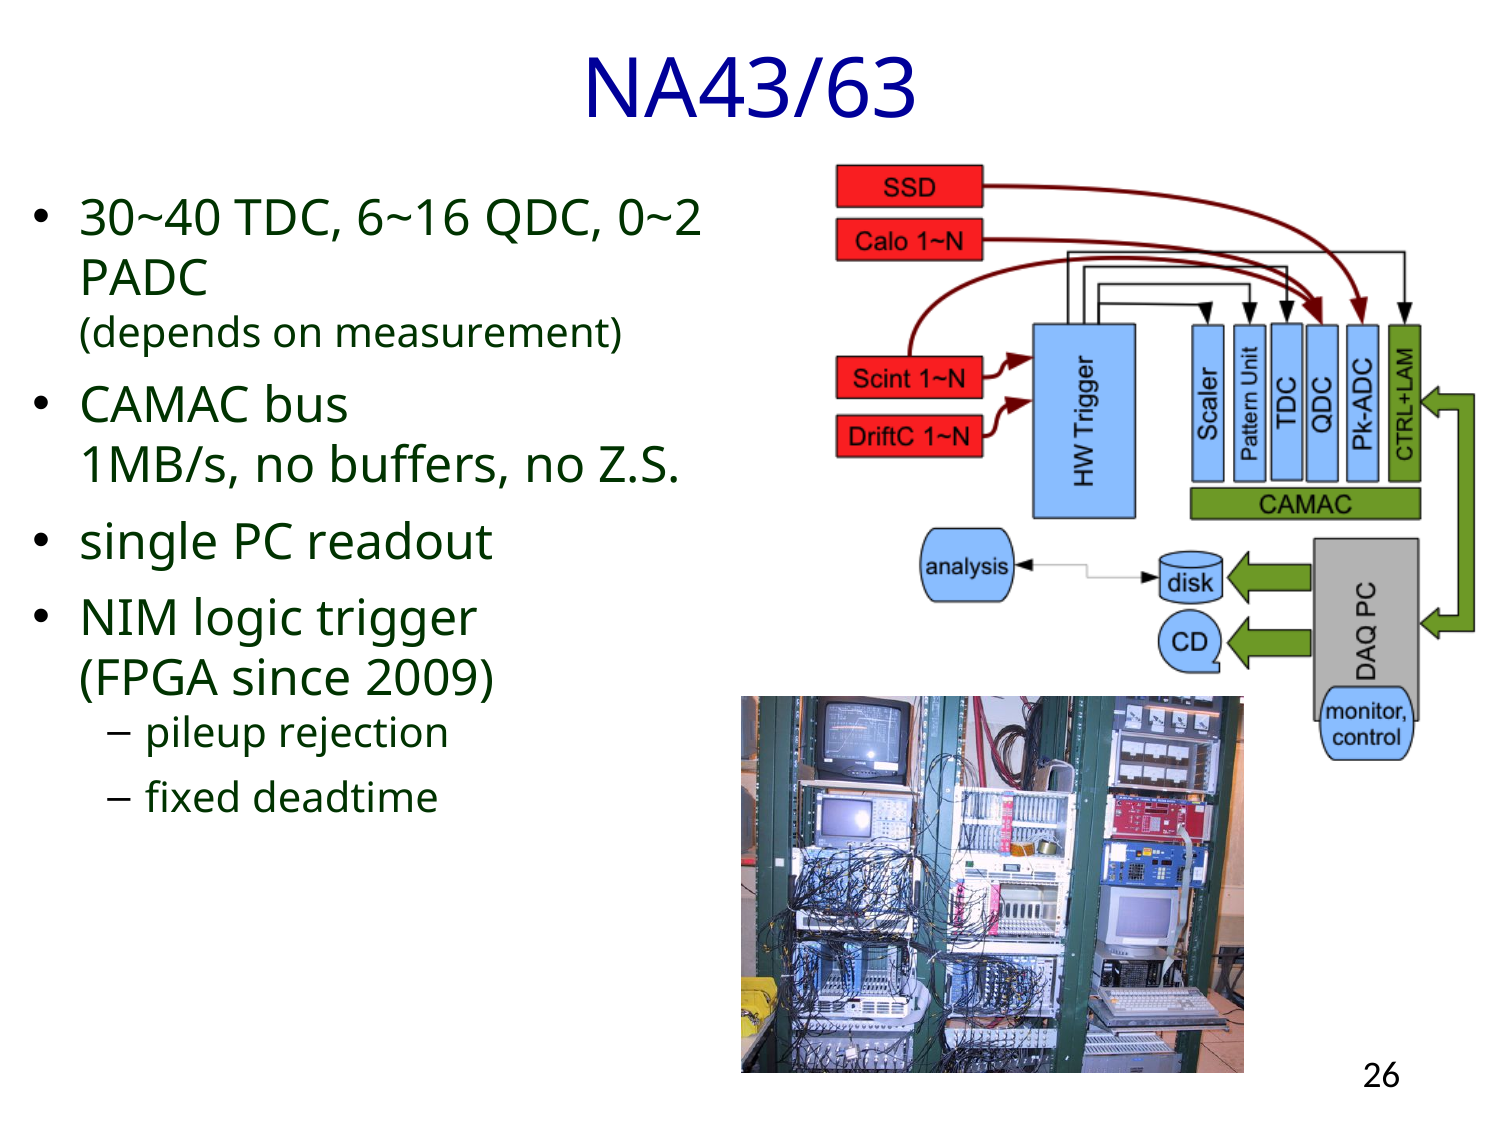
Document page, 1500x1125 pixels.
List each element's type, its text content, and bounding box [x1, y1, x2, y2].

picture [744, 149, 1494, 1073]
title NA43/63 [6, 0, 1495, 169]
list 30~40 TDC, 6~16 QDC, 0~2 PADC (depends on measurement) CAMAC bus 1MB/s, no buffers, no Z.S. single PC readout NIM logic trigger (FPGA since 2009) pileup rejection fixed deadtime [17, 177, 744, 1090]
